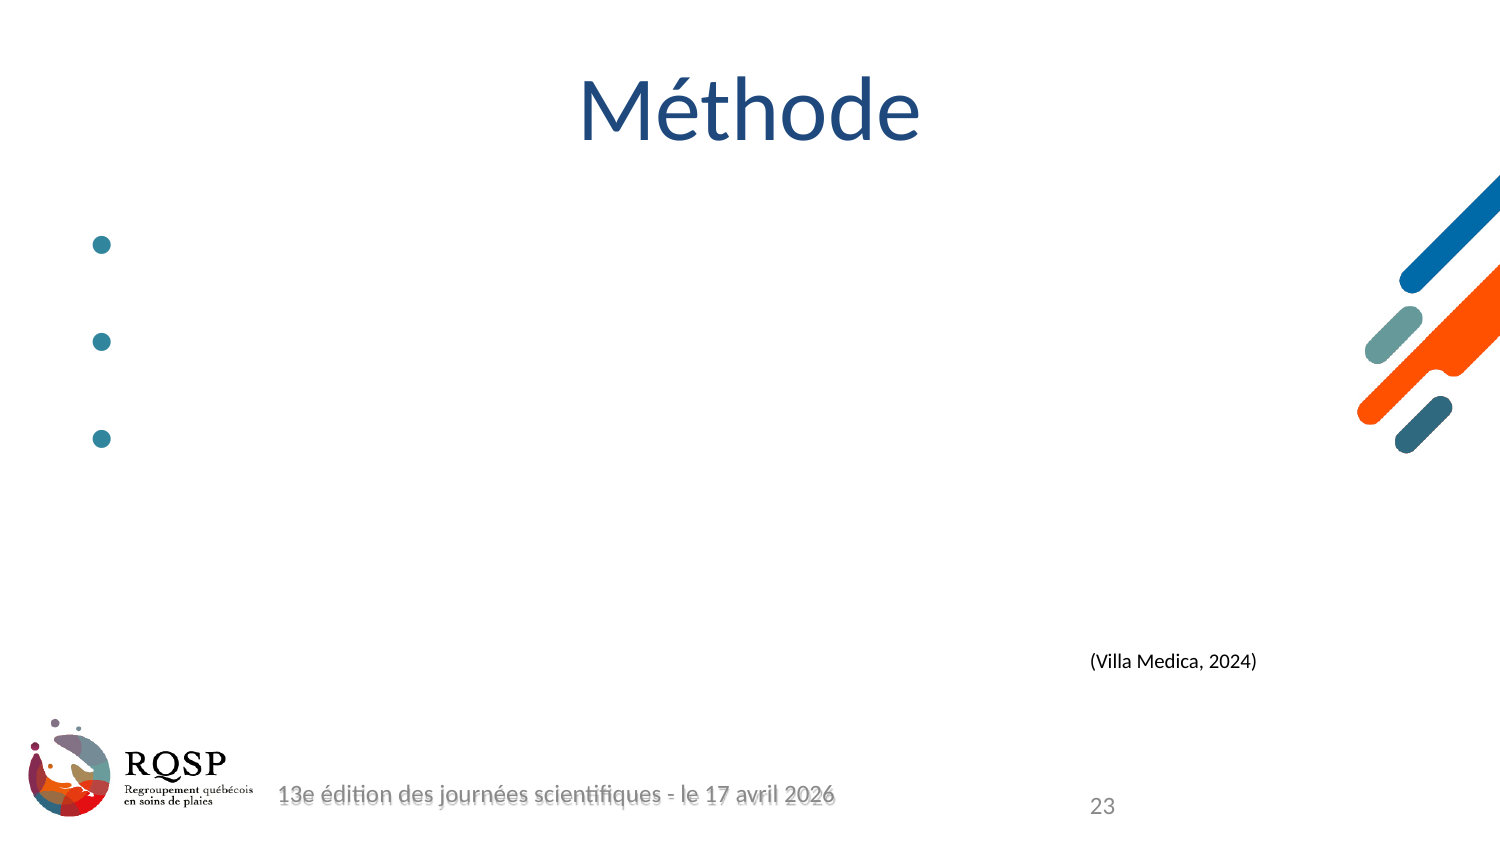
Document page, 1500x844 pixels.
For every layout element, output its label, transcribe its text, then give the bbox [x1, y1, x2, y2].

title Méthode [75, 33, 1426, 175]
list [75, 196, 801, 671]
text_box (Villa Medica, 2024) [1074, 639, 1385, 681]
text_box [1074, 782, 1426, 828]
